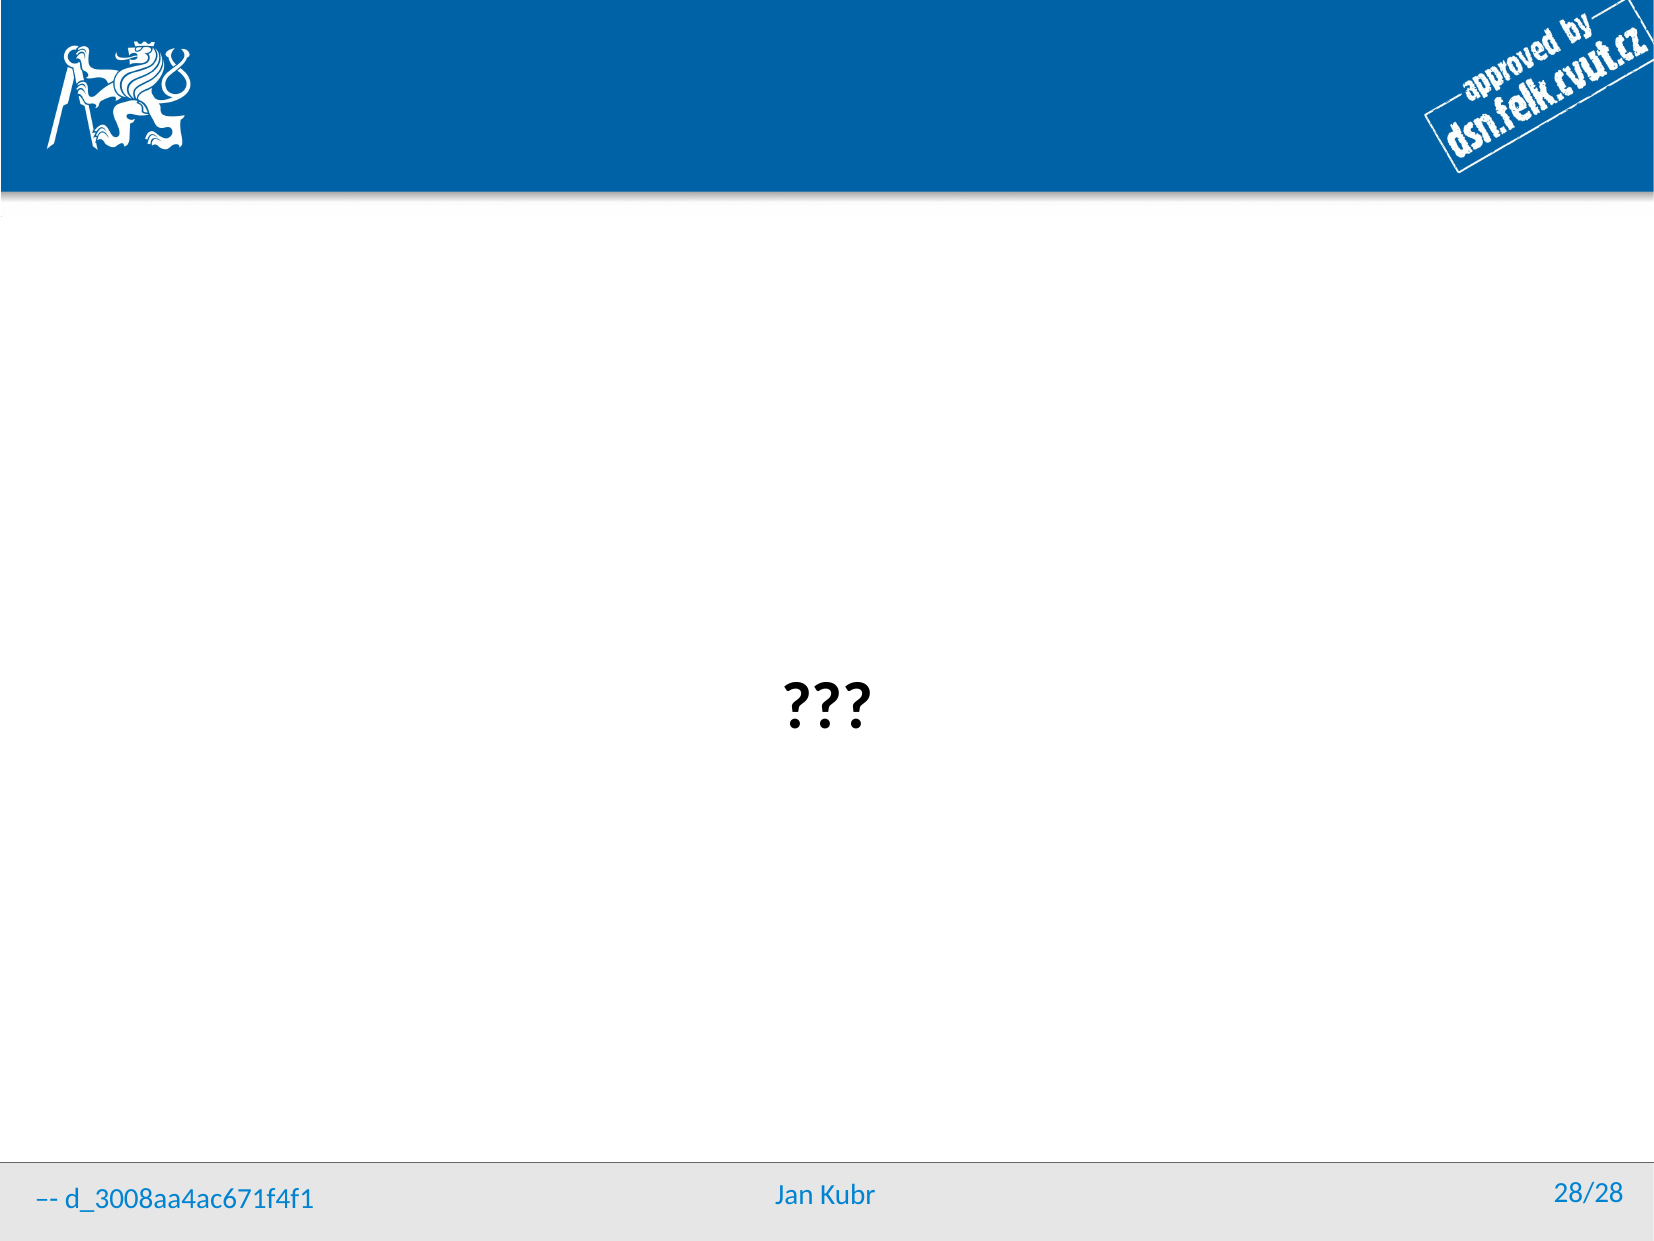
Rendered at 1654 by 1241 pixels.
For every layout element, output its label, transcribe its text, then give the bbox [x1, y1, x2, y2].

text_box ??? [121, 305, 1534, 1118]
picture [1, 0, 1654, 217]
